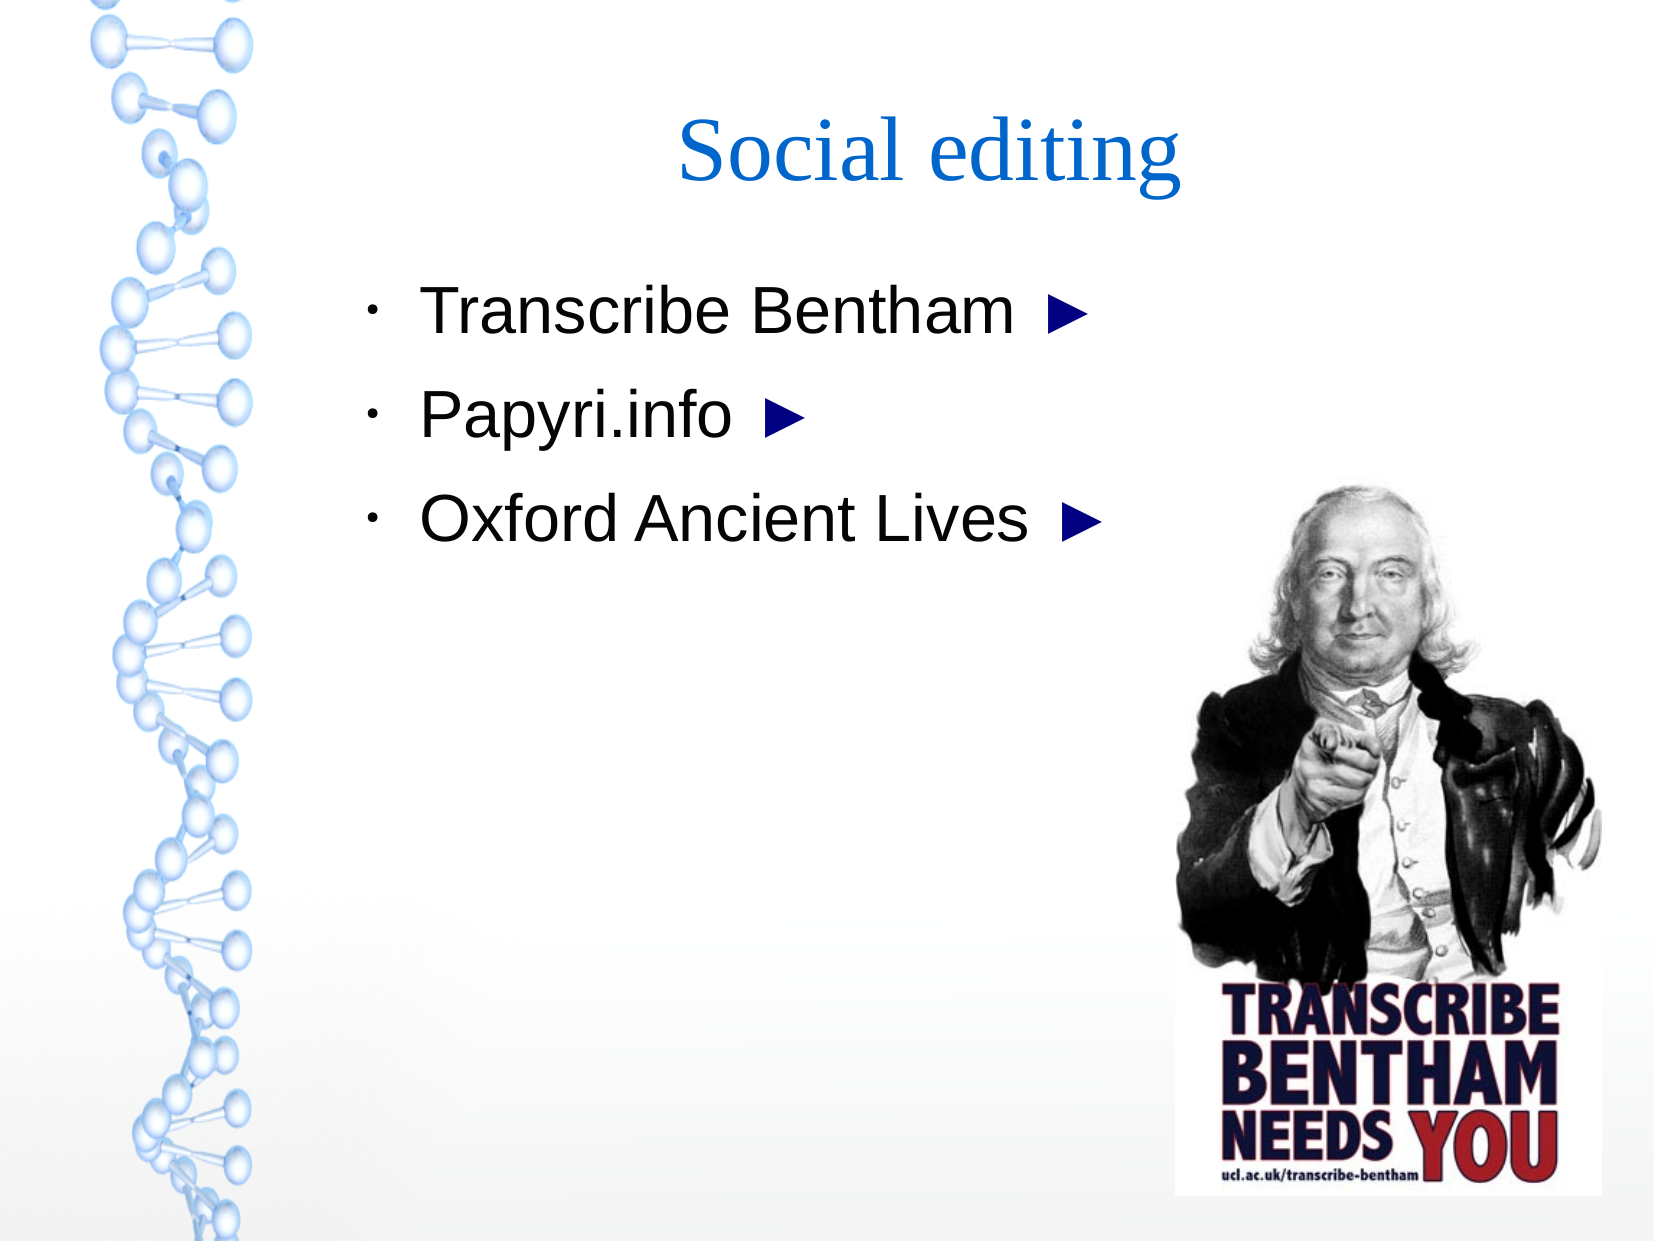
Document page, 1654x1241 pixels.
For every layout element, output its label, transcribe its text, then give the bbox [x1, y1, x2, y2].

title Social editing [265, 47, 1595, 252]
list Transcribe Bentham ► Papyri.info ► Oxford Ancient Lives ► [348, 272, 1193, 993]
picture [0, 0, 1654, 1241]
